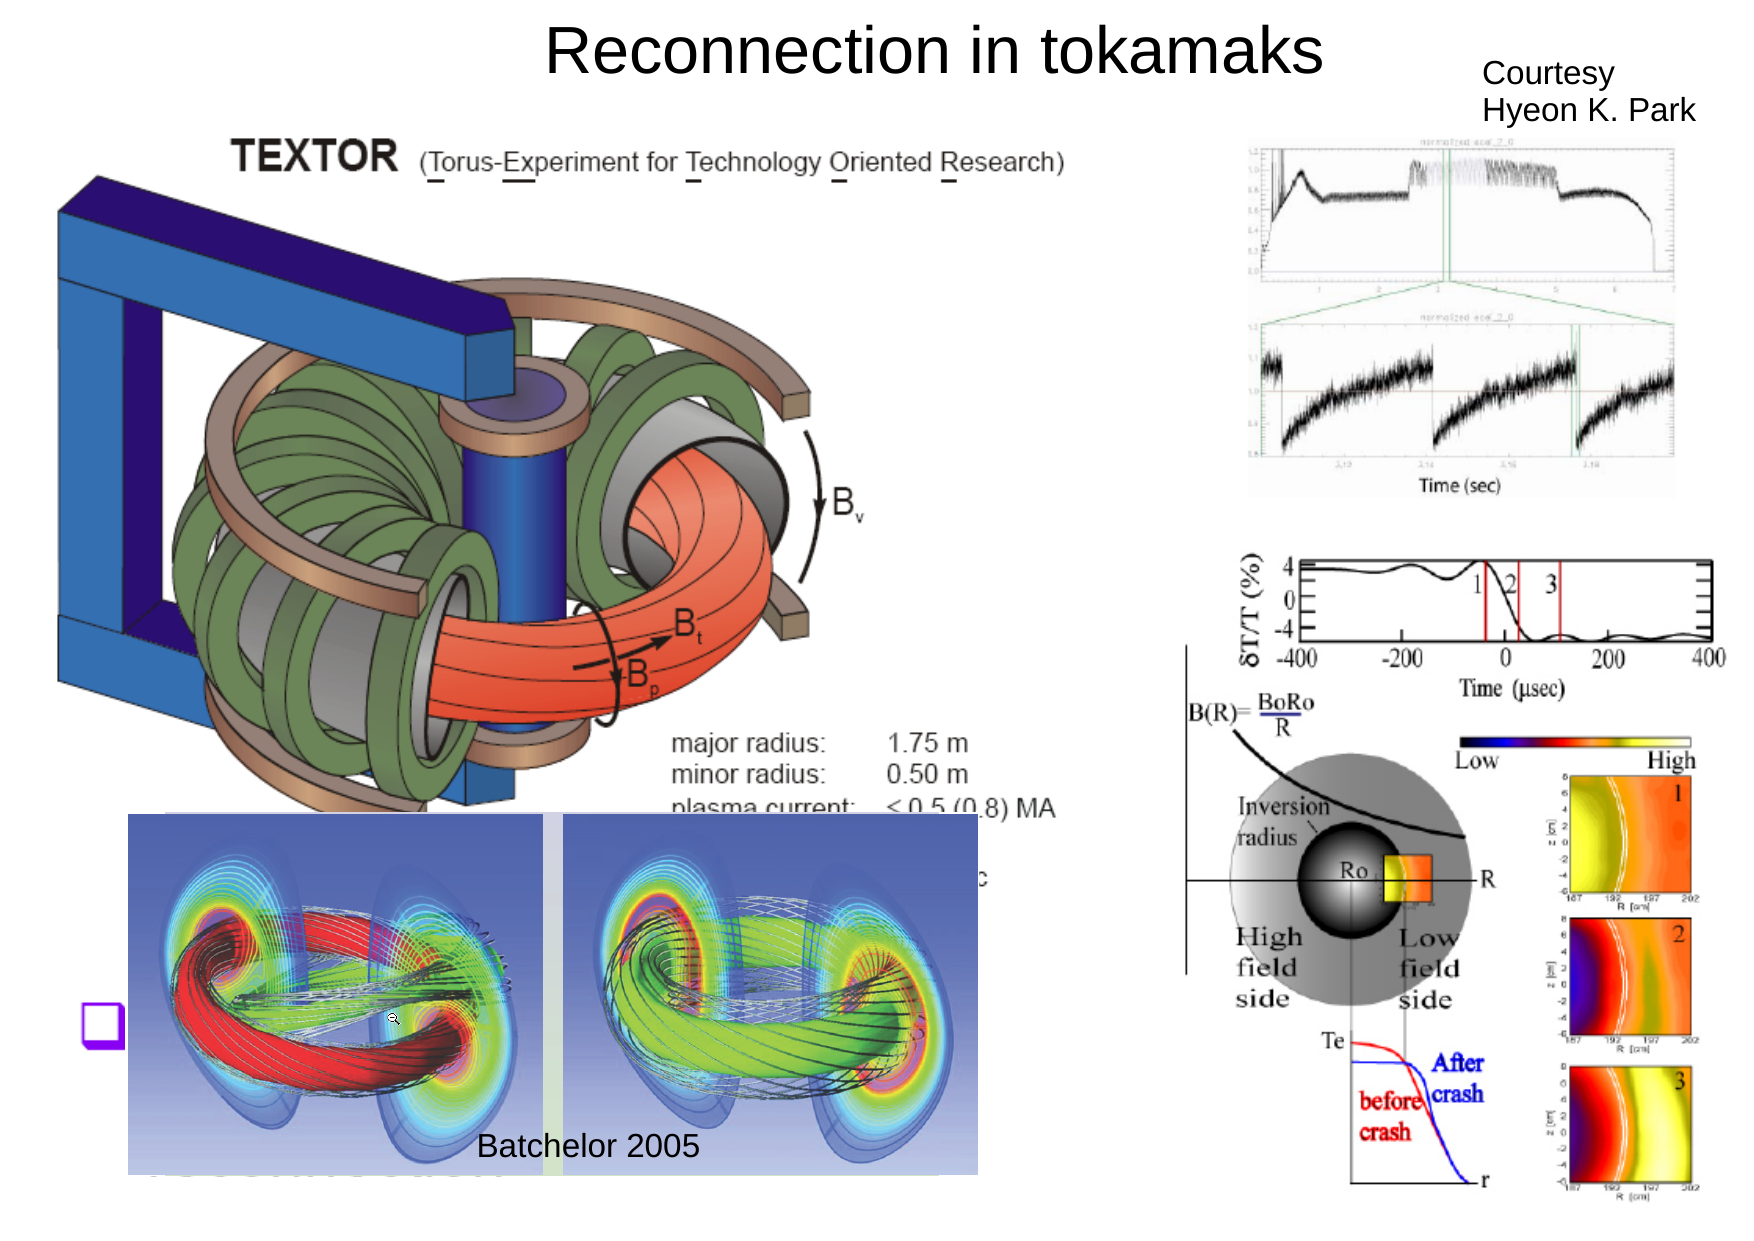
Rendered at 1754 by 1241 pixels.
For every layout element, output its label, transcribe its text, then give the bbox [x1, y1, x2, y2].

title Reconnection in tokamaks [198, 13, 1672, 89]
picture [17, 124, 1742, 1214]
text_box Courtesy Hyeon K. Park [1467, 47, 1719, 164]
text_box Batchelor 2005 [461, 1120, 751, 1184]
